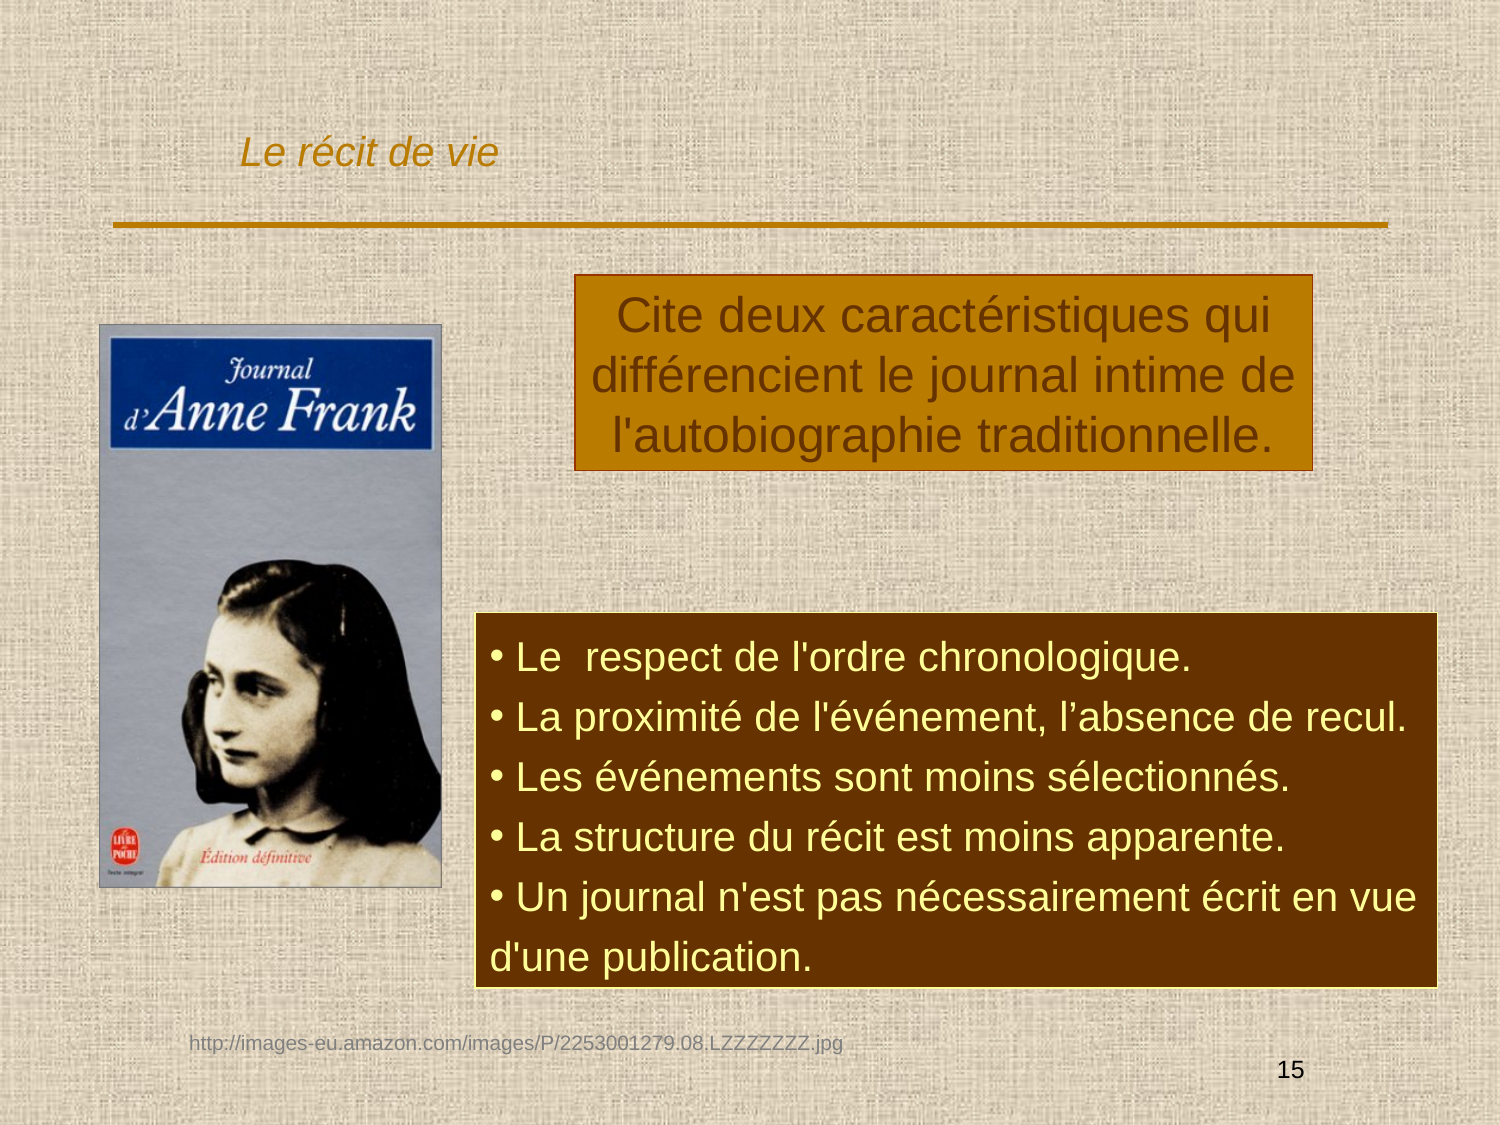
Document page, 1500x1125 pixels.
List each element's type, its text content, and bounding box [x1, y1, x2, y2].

picture [0, 0, 1500, 1125]
text_box Cite deux caractéristiques qui différencient le journal intime de l'autobiographie traditionnelle. [575, 274, 1313, 471]
text_box Le récit de vie [224, 116, 515, 183]
text_box Le respect de l'ordre chronologique. La proximité de l'événement, l’absence de recul. Les événements sont moins sélectionnés. La structure du récit est moins apparente. Un journal n'est pas nécessairement écrit en vue d'une publication. [474, 612, 1438, 988]
text_box http://images-eu.amazon.com/images/P/2253001279.08.LZZZZZZZ.jpg [174, 1022, 859, 1063]
